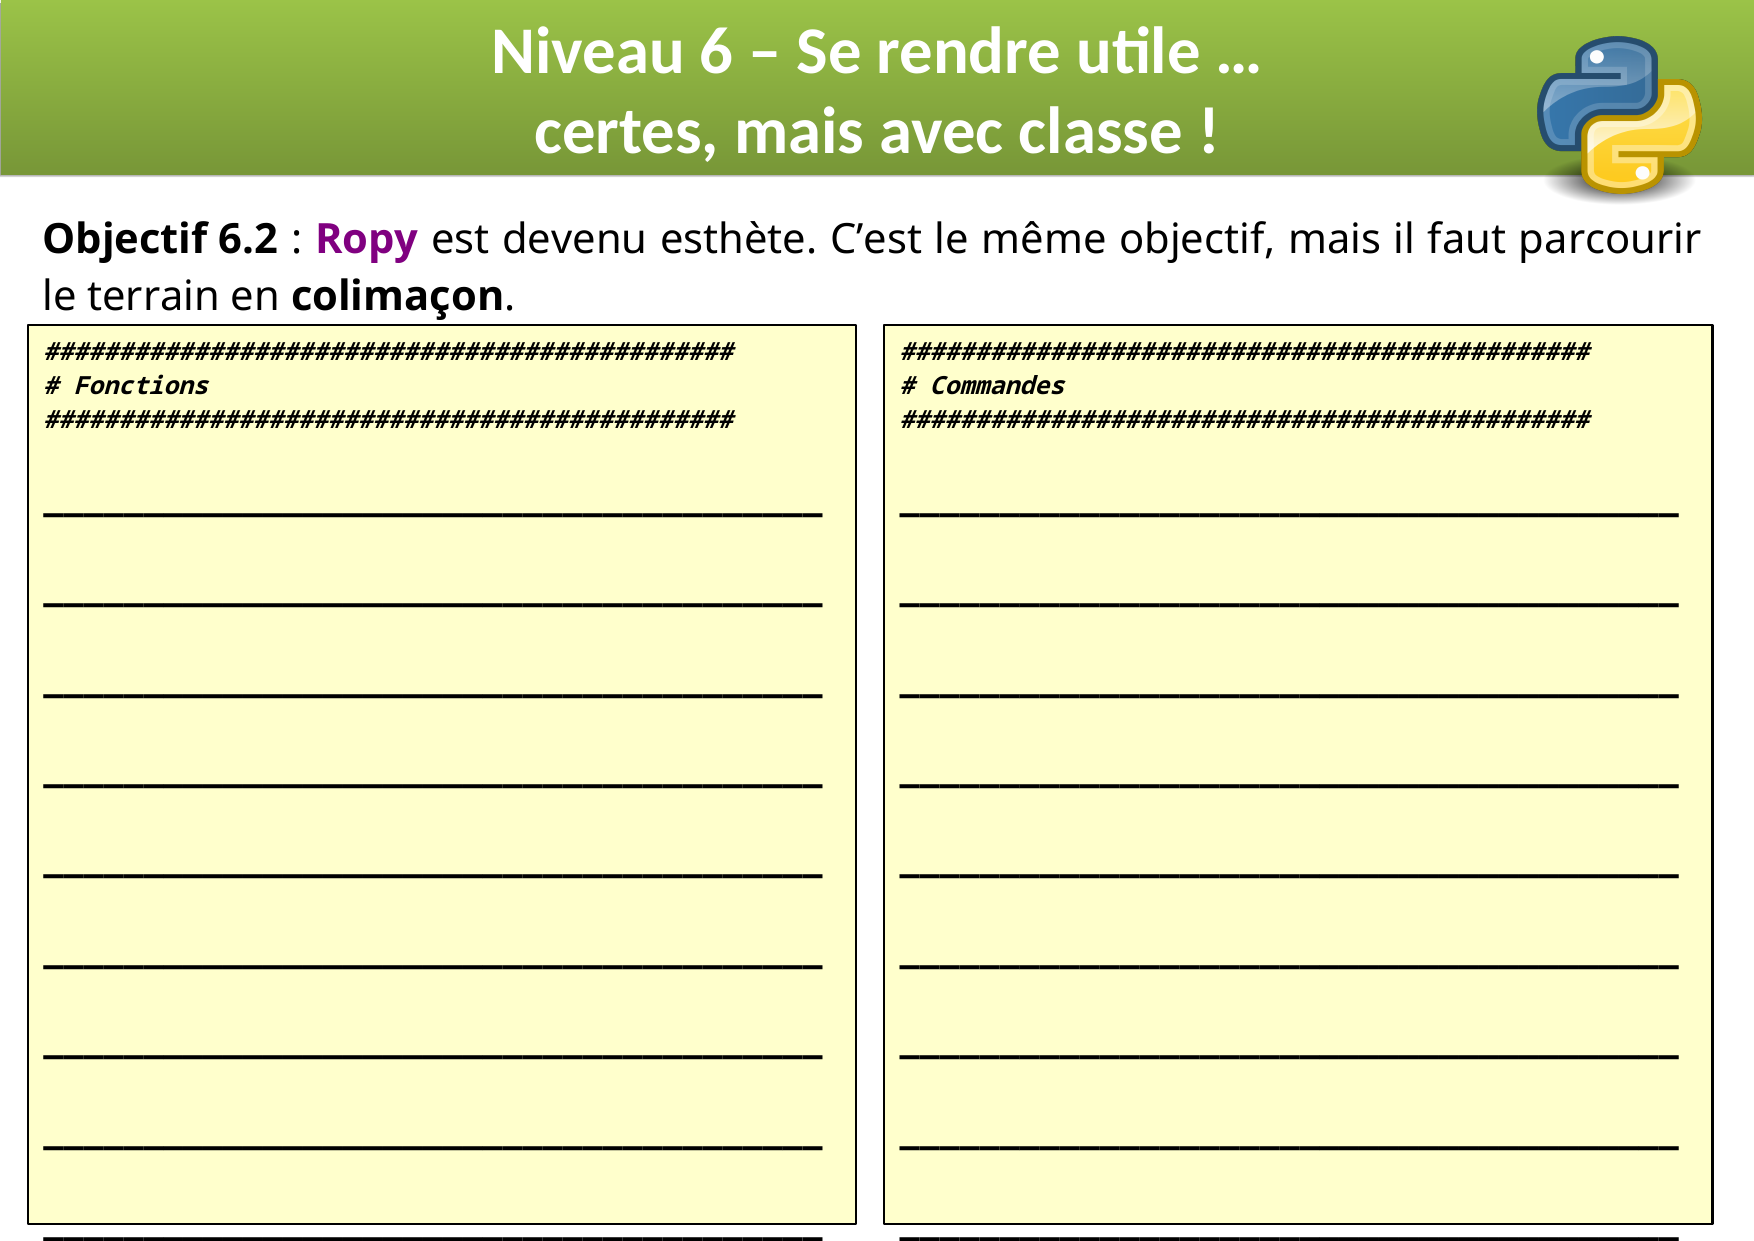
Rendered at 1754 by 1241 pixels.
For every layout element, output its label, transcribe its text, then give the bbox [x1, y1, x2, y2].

text_box Objectif 6.2 : Ropy est devenu esthète. C’est le même objectif, mais il faut parcourir le terrain en colimaçon. [27, 201, 1718, 311]
text_box ############################################## # Fonctions ############################################## _______________________________________ _______________________________________ _______________________________________ _______________________________________ _______________________________________ _______________________________________ _______________________________________ _______________________________________ _______________________________________ _______________________________________ _______________________________________ _______________________________________ [27, 325, 857, 1224]
text_box ############################################## # Commandes ############################################## _______________________________________ _______________________________________ _______________________________________ _______________________________________ _______________________________________ _______________________________________ _______________________________________ _______________________________________ _______________________________________ _______________________________________ _______________________________________ _______________________________________ [883, 325, 1713, 1224]
text_box Niveau 6 – Se rendre utile … certes, mais avec classe ! [0, 0, 1754, 175]
picture [1526, 32, 1713, 201]
